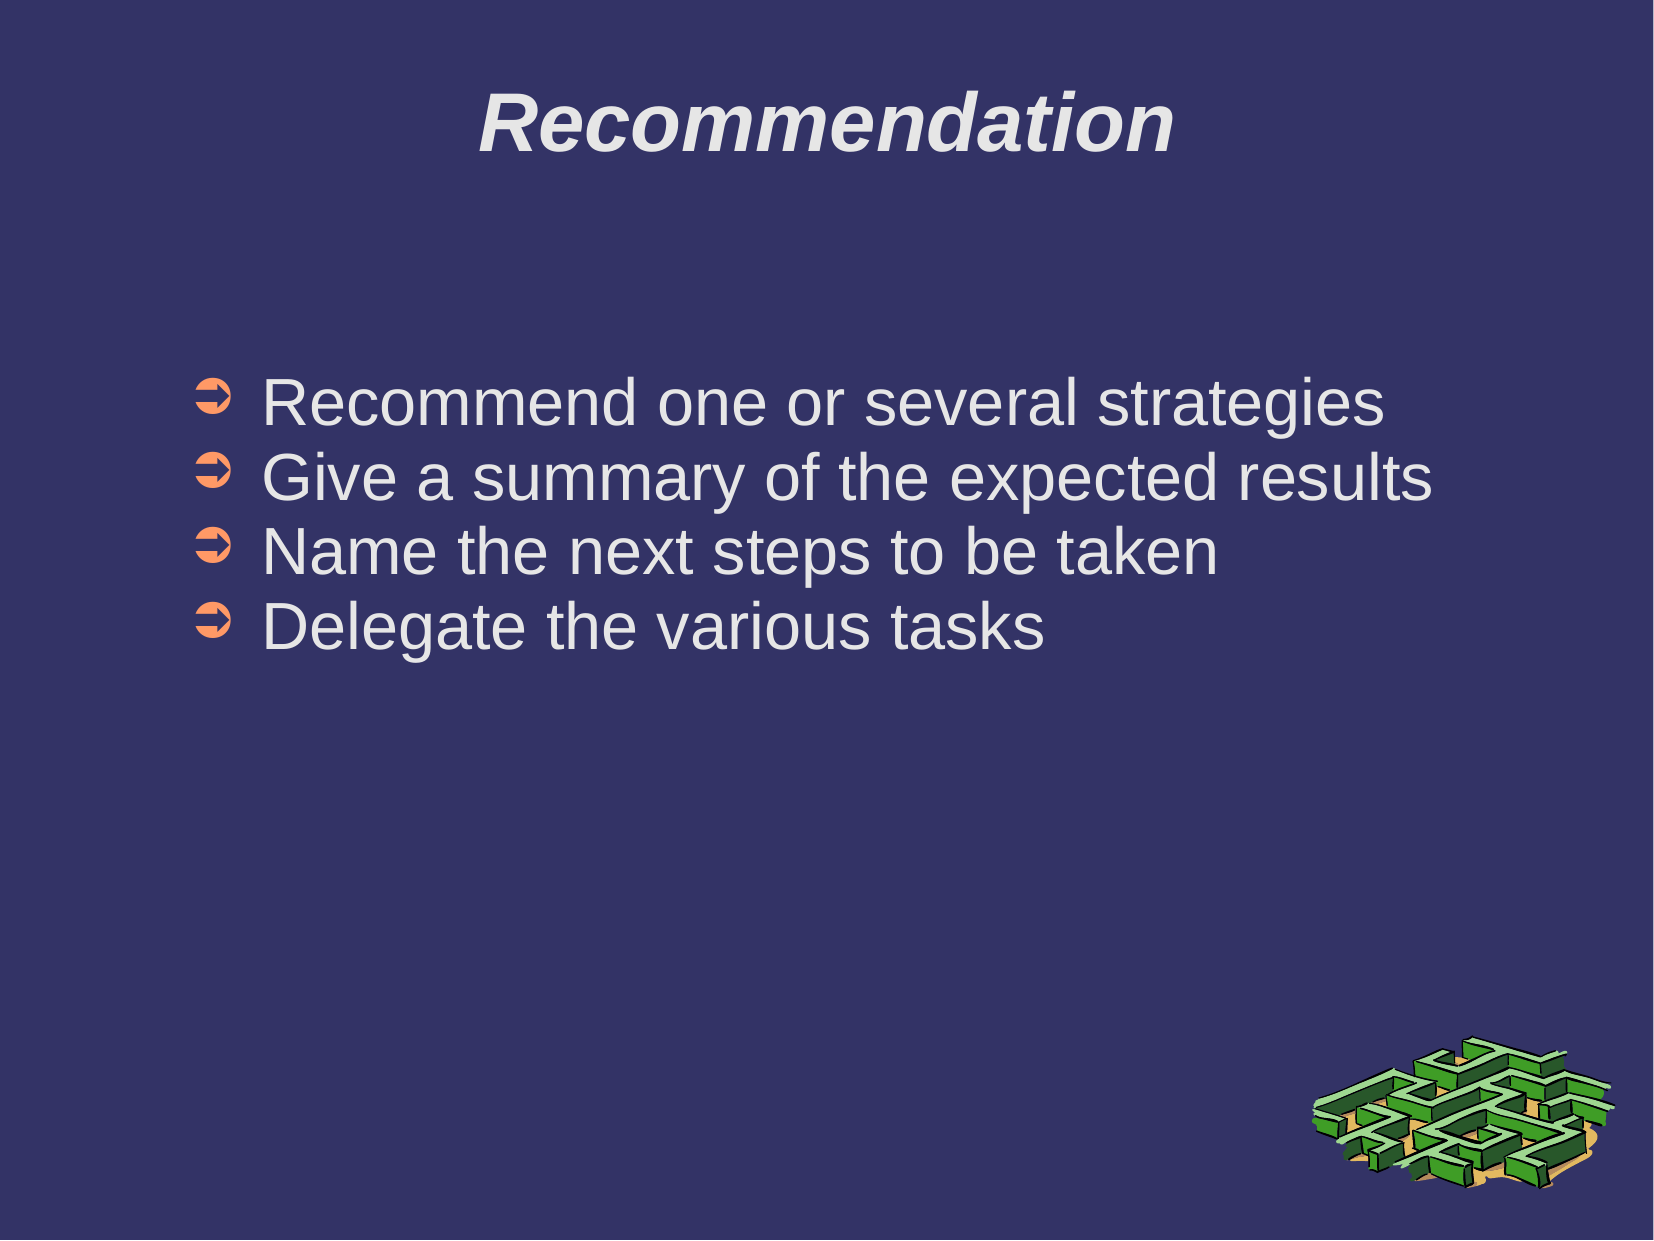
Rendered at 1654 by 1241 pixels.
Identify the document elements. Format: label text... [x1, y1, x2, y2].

title Recommendation [121, 19, 1534, 227]
list Recommend one or several strategies Give a summary of the expected results Name the next steps to be taken Delegate the various tasks [178, 364, 1570, 1147]
